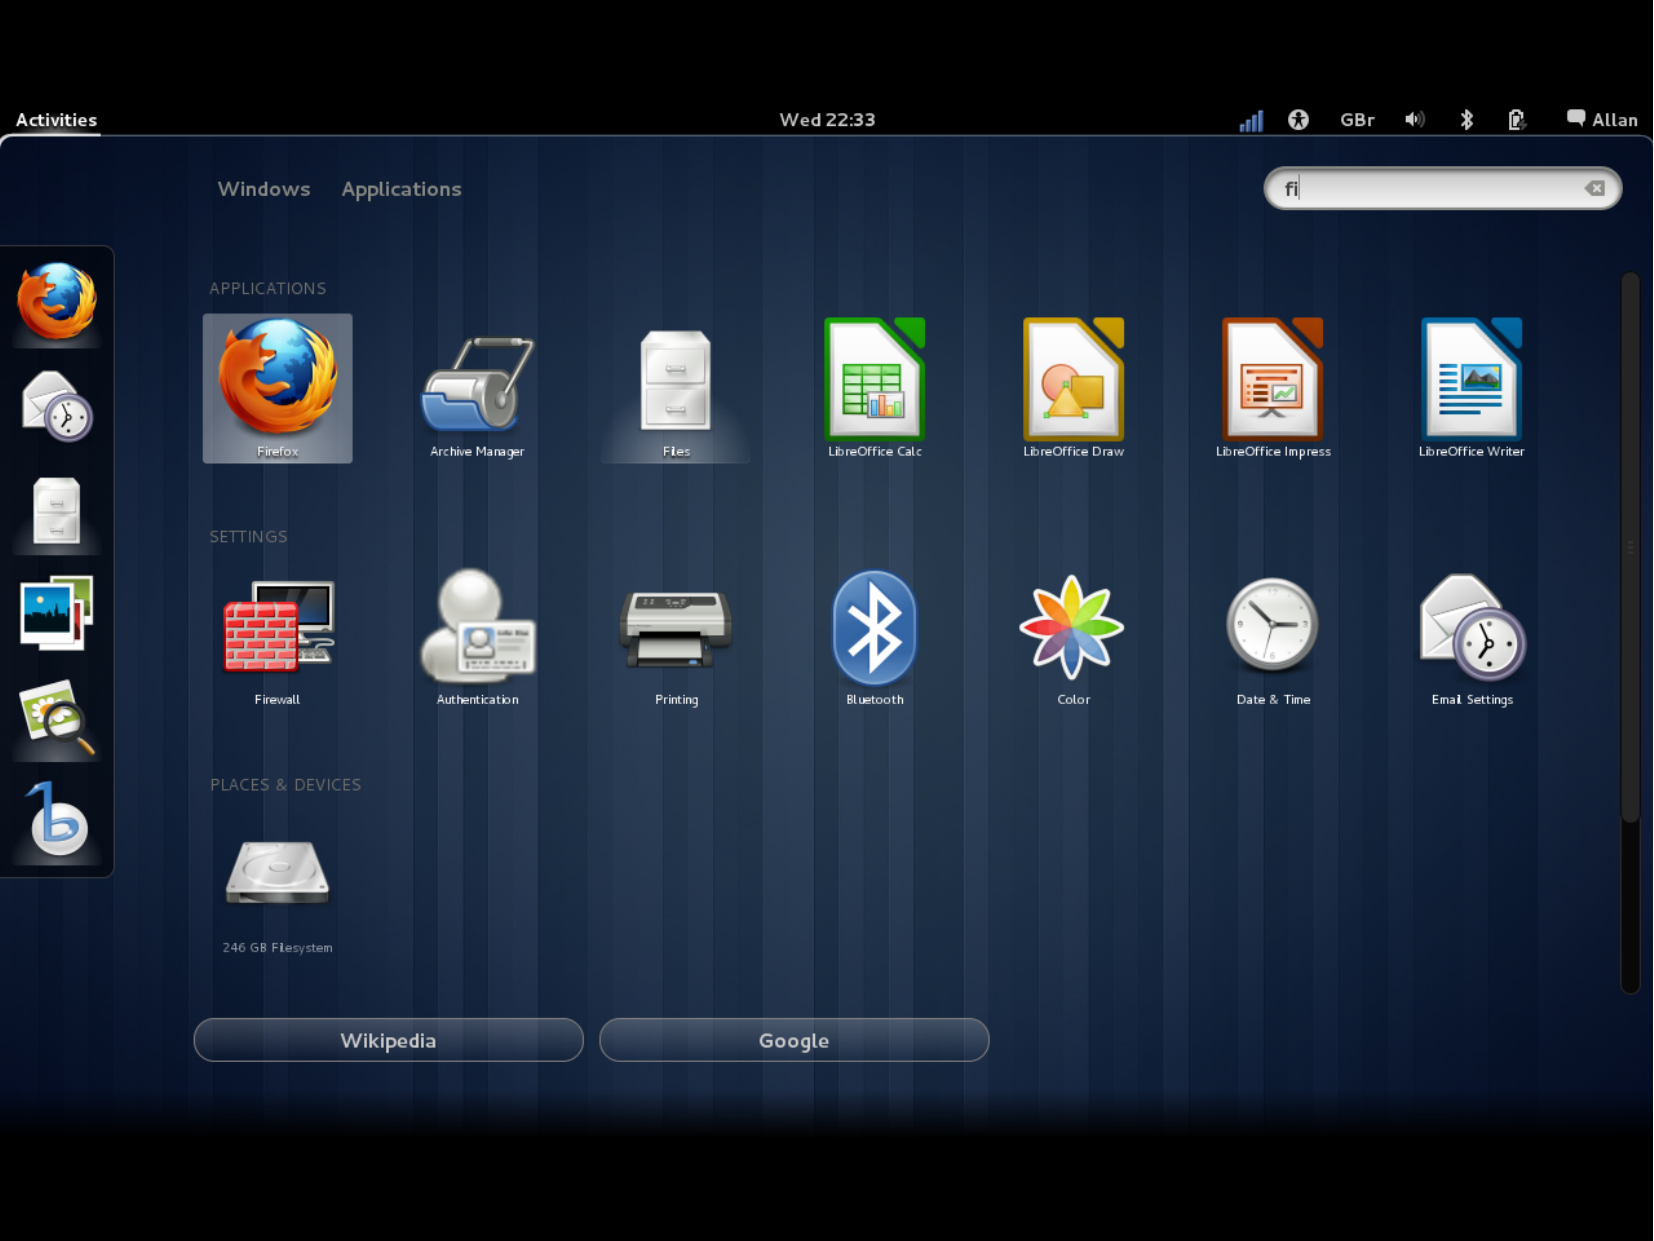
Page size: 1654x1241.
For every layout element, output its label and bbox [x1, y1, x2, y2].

picture [0, 103, 1653, 1137]
